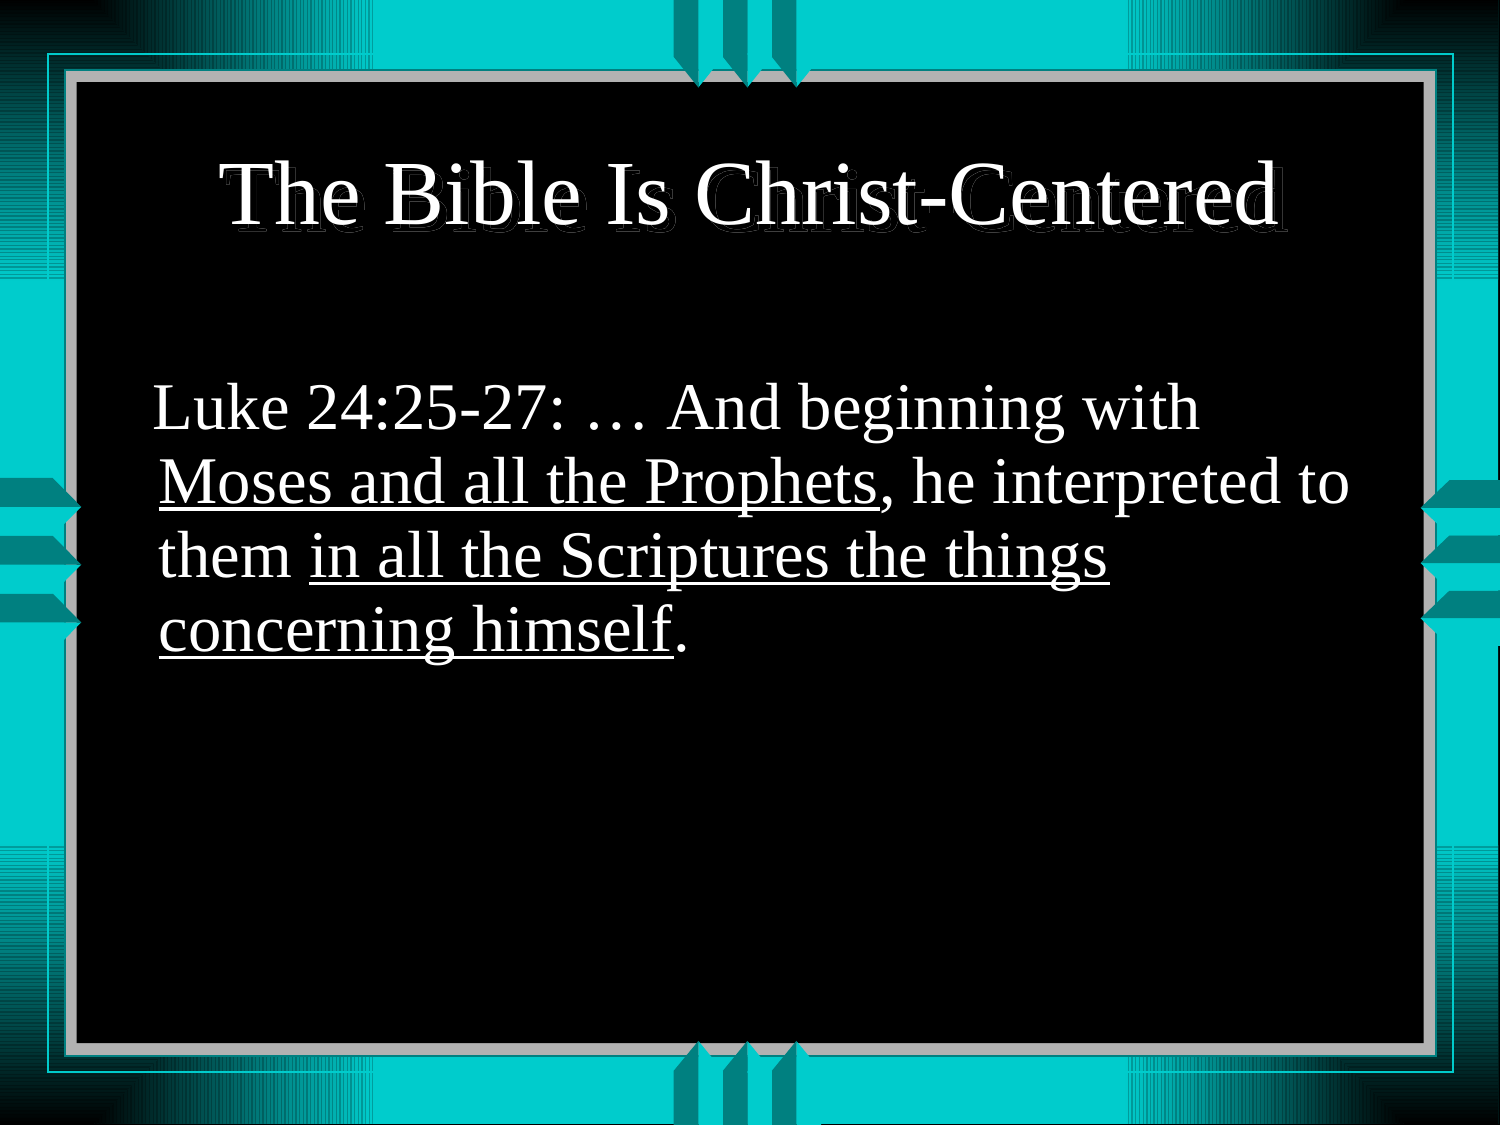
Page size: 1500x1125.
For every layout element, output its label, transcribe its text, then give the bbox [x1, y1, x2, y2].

title The Bible Is Christ-Centered [150, 135, 1351, 253]
list Luke 24:25-27: … And beginning with Moses and all the Prophets, he interpreted to them in all the Scriptures the things concerning himself. [87, 362, 1375, 988]
